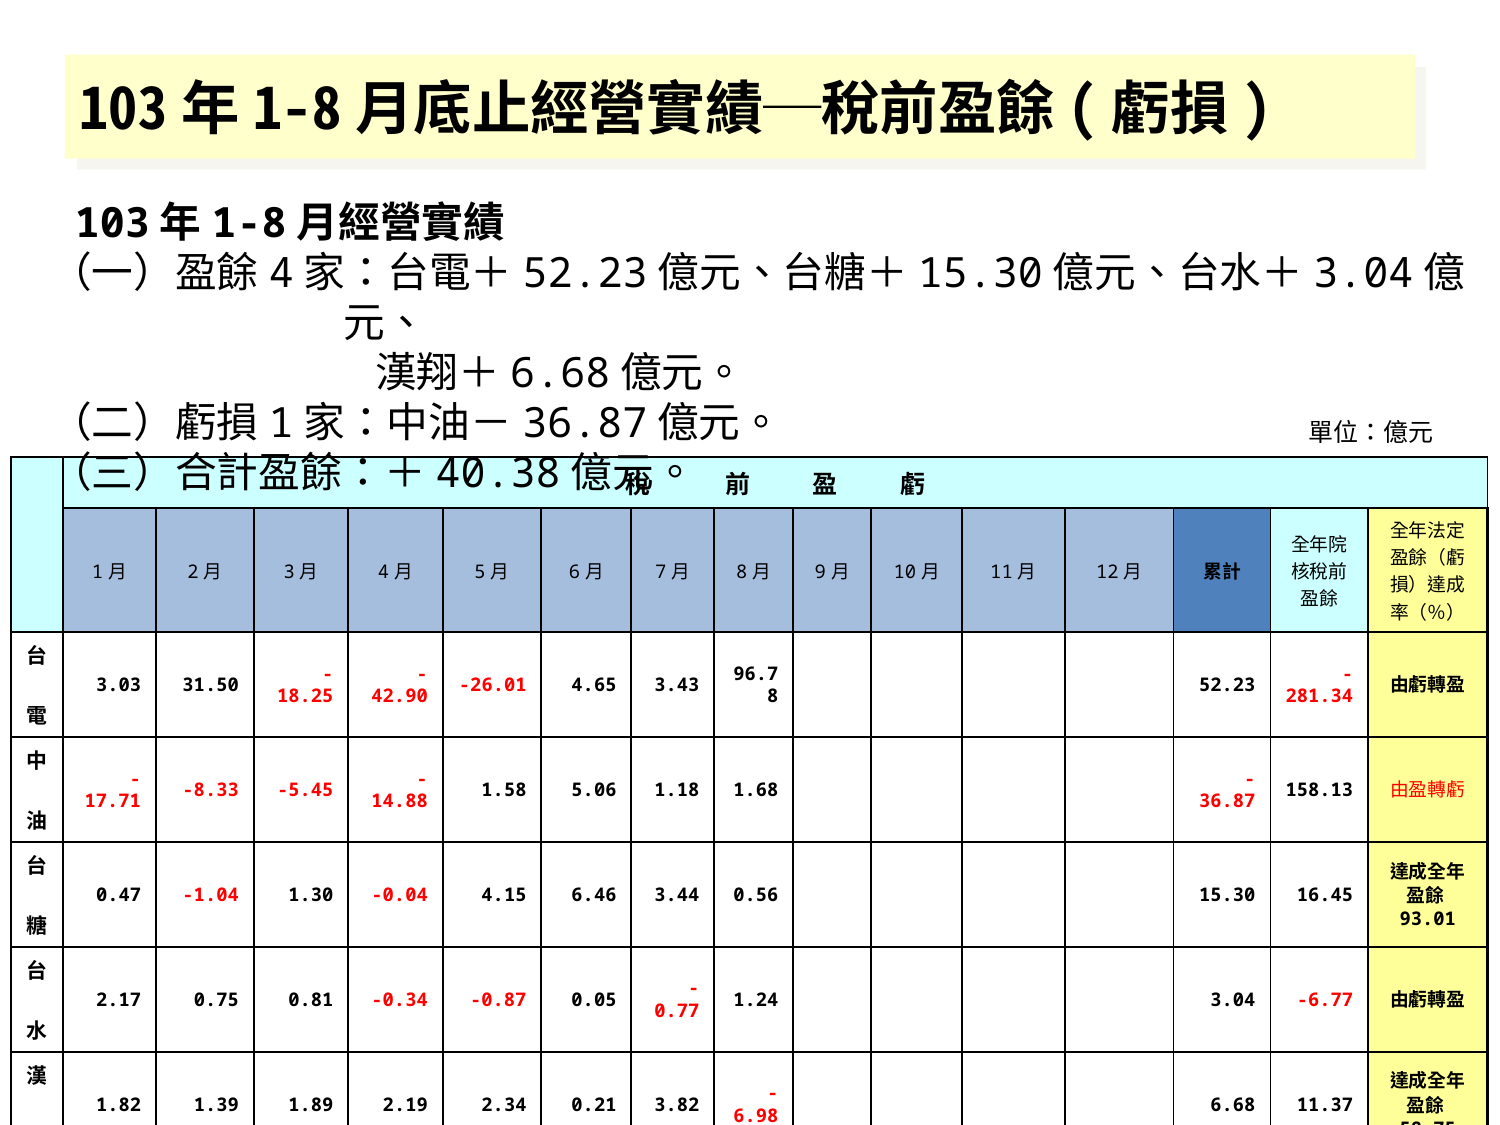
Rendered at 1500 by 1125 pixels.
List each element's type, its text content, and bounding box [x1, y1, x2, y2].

table_cell -0.87 [444, 948, 540, 1051]
table_cell [872, 633, 961, 736]
table_cell -6.77 [1271, 948, 1367, 1051]
slide_number <編號> [1489, 1084, 1500, 1124]
table_cell [872, 948, 961, 1051]
text_box 103年1-8月經營實績 （一）盈餘4家：台電＋52.23億元、台糖＋15.30億元、台水＋3.04億元、 漢翔＋6.68億元。 （二）虧損1家：中油－36.87億元。 （三）合計盈餘：＋40.38億元。 [35, 188, 1483, 504]
table_cell -0.34 [349, 948, 442, 1051]
table_cell [794, 843, 870, 946]
table_cell 3.44 [632, 843, 713, 946]
table_cell 1.89 [255, 1053, 347, 1125]
table_cell [794, 738, 870, 841]
table_cell 1.82 [64, 1053, 155, 1125]
table_cell 6.46 [542, 843, 630, 946]
table_cell 1.18 [632, 738, 713, 841]
table_cell -8.33 [157, 738, 253, 841]
table_cell 累計 [1174, 509, 1270, 631]
table_cell 2.17 [64, 948, 155, 1051]
table_cell 11月 [963, 509, 1064, 631]
table_cell 16.45 [1271, 843, 1367, 946]
table_cell 31.50 [157, 633, 253, 736]
table_header [12, 458, 62, 631]
table_cell 全年院核稅前盈餘 [1271, 509, 1367, 631]
table_cell [963, 1053, 1064, 1125]
table_cell 1月 [64, 509, 155, 631]
table_cell [1066, 948, 1173, 1051]
table_cell 4月 [349, 509, 442, 631]
table_cell 96.78 [715, 633, 792, 736]
table_cell 達成全年盈餘58.75 [1369, 1053, 1486, 1125]
table_cell 5月 [444, 509, 540, 631]
table_cell 1.39 [157, 1053, 253, 1125]
table_cell 由盈轉虧 [1369, 738, 1486, 841]
table_cell 158.13 [1271, 738, 1367, 841]
table_cell 漢 翔 [12, 1053, 62, 1125]
table_header 稅 前 盈 虧 [64, 458, 1487, 507]
table_cell 台 糖 [12, 843, 62, 946]
table_cell 台 水 [12, 948, 62, 1051]
table_cell -281.34 [1271, 633, 1367, 736]
table_cell 由虧轉盈 [1369, 633, 1486, 736]
table_cell -17.71 [64, 738, 155, 841]
table_cell 12月 [1066, 509, 1173, 631]
table_cell 0.47 [64, 843, 155, 946]
table_cell -14.88 [349, 738, 442, 841]
table_cell [872, 1053, 961, 1125]
table_cell 0.21 [542, 1053, 630, 1125]
table_cell 1.24 [715, 948, 792, 1051]
table_cell 0.56 [715, 843, 792, 946]
table_cell 15.30 [1174, 843, 1270, 946]
table_cell -18.25 [255, 633, 347, 736]
table_cell [1066, 633, 1173, 736]
table_cell [794, 948, 870, 1051]
table_cell -0.77 [632, 948, 713, 1051]
table_cell -1.04 [157, 843, 253, 946]
table_cell 11.37 [1271, 1053, 1367, 1125]
table_cell [963, 738, 1064, 841]
table_cell [1066, 1053, 1173, 1125]
table_cell 達成全年盈餘93.01 [1369, 843, 1486, 946]
table_cell 3.43 [632, 633, 713, 736]
table_cell -42.90 [349, 633, 442, 736]
table_cell [1066, 843, 1173, 946]
table_cell 2.34 [444, 1053, 540, 1125]
table_cell [794, 633, 870, 736]
title 103年1-8月底止經營實績─稅前盈餘(虧損) [64, 54, 1415, 159]
table_cell [794, 1053, 870, 1125]
table_cell 0.05 [542, 948, 630, 1051]
table_cell [963, 633, 1064, 736]
table_cell 3月 [255, 509, 347, 631]
table_cell 0.81 [255, 948, 347, 1051]
table_cell 3.82 [632, 1053, 713, 1125]
table_cell -6.98 [715, 1053, 792, 1125]
table_cell [872, 738, 961, 841]
table_cell [872, 843, 961, 946]
table_cell 3.03 [64, 633, 155, 736]
table_cell -36.87 [1174, 738, 1270, 841]
table_cell 5.06 [542, 738, 630, 841]
table_cell 7月 [632, 509, 713, 631]
table_cell -0.04 [349, 843, 442, 946]
text_box 單位：億元 [1293, 408, 1471, 454]
table_cell 中 油 [12, 738, 62, 841]
table_cell [963, 948, 1064, 1051]
table_cell [963, 843, 1064, 946]
table_cell 8月 [715, 509, 792, 631]
table_cell 1.30 [255, 843, 347, 946]
table_cell 2.19 [349, 1053, 442, 1125]
table_cell 2月 [157, 509, 253, 631]
table_cell 6月 [542, 509, 630, 631]
table_cell 1.68 [715, 738, 792, 841]
table_cell 由虧轉盈 [1369, 948, 1486, 1051]
table_cell 台 電 [12, 633, 62, 736]
table_cell 4.65 [542, 633, 630, 736]
table_cell 3.04 [1174, 948, 1270, 1051]
table_cell 1.58 [444, 738, 540, 841]
table_cell 6.68 [1174, 1053, 1270, 1125]
table_cell 10月 [872, 509, 961, 631]
table_cell -5.45 [255, 738, 347, 841]
table_cell 9月 [794, 509, 870, 631]
table_cell [1066, 738, 1173, 841]
table_cell 全年法定盈餘（虧損）達成率（％） [1369, 509, 1486, 631]
table_cell 0.75 [157, 948, 253, 1051]
table_cell 4.15 [444, 843, 540, 946]
table_cell 52.23 [1174, 633, 1270, 736]
table_cell -26.01 [444, 633, 540, 736]
